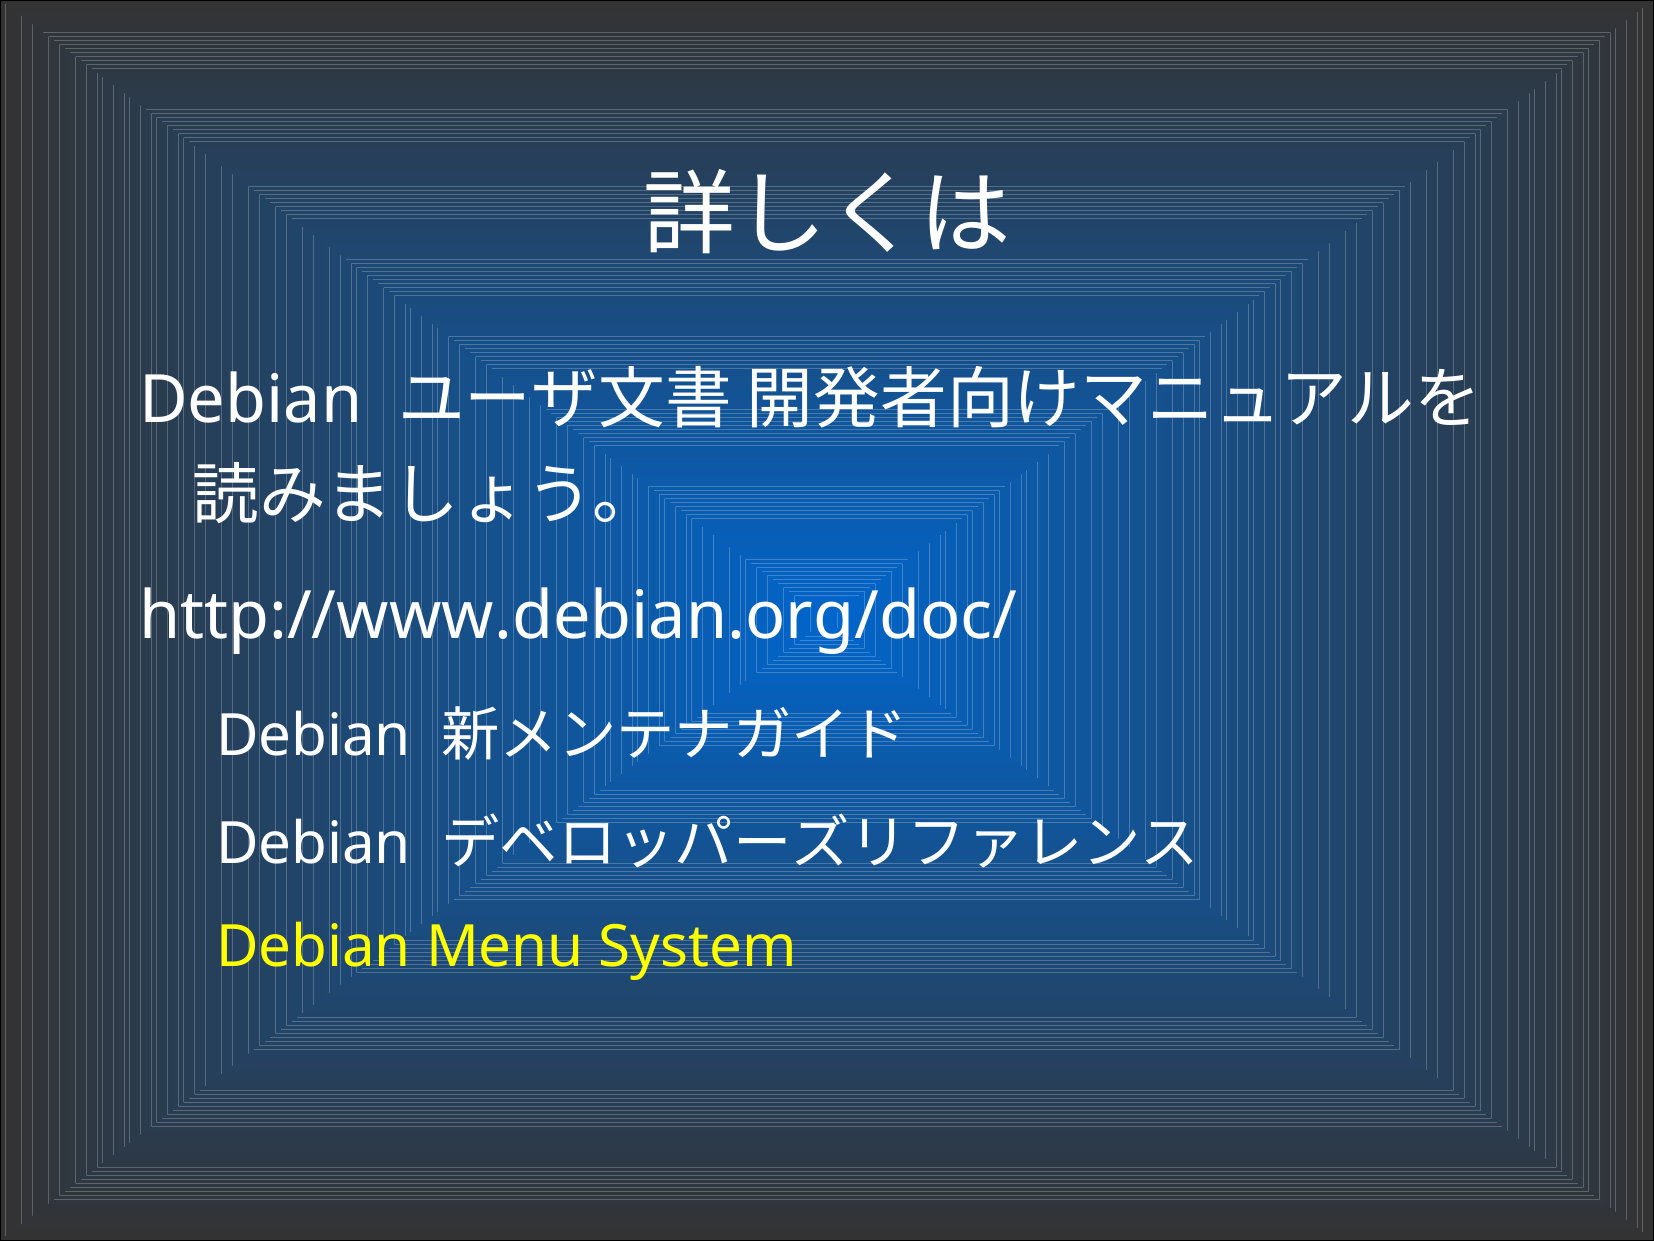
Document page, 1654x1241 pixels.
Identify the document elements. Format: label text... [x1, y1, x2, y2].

title 詳しくは [121, 102, 1534, 311]
list Debian ユーザ文書 開発者向けマニュアルを読みましょう。 http://www.debian.org/doc/ Debian 新メンテナガイド Debian デベロッパーズリファレンス Debian Menu System [121, 344, 1534, 1127]
